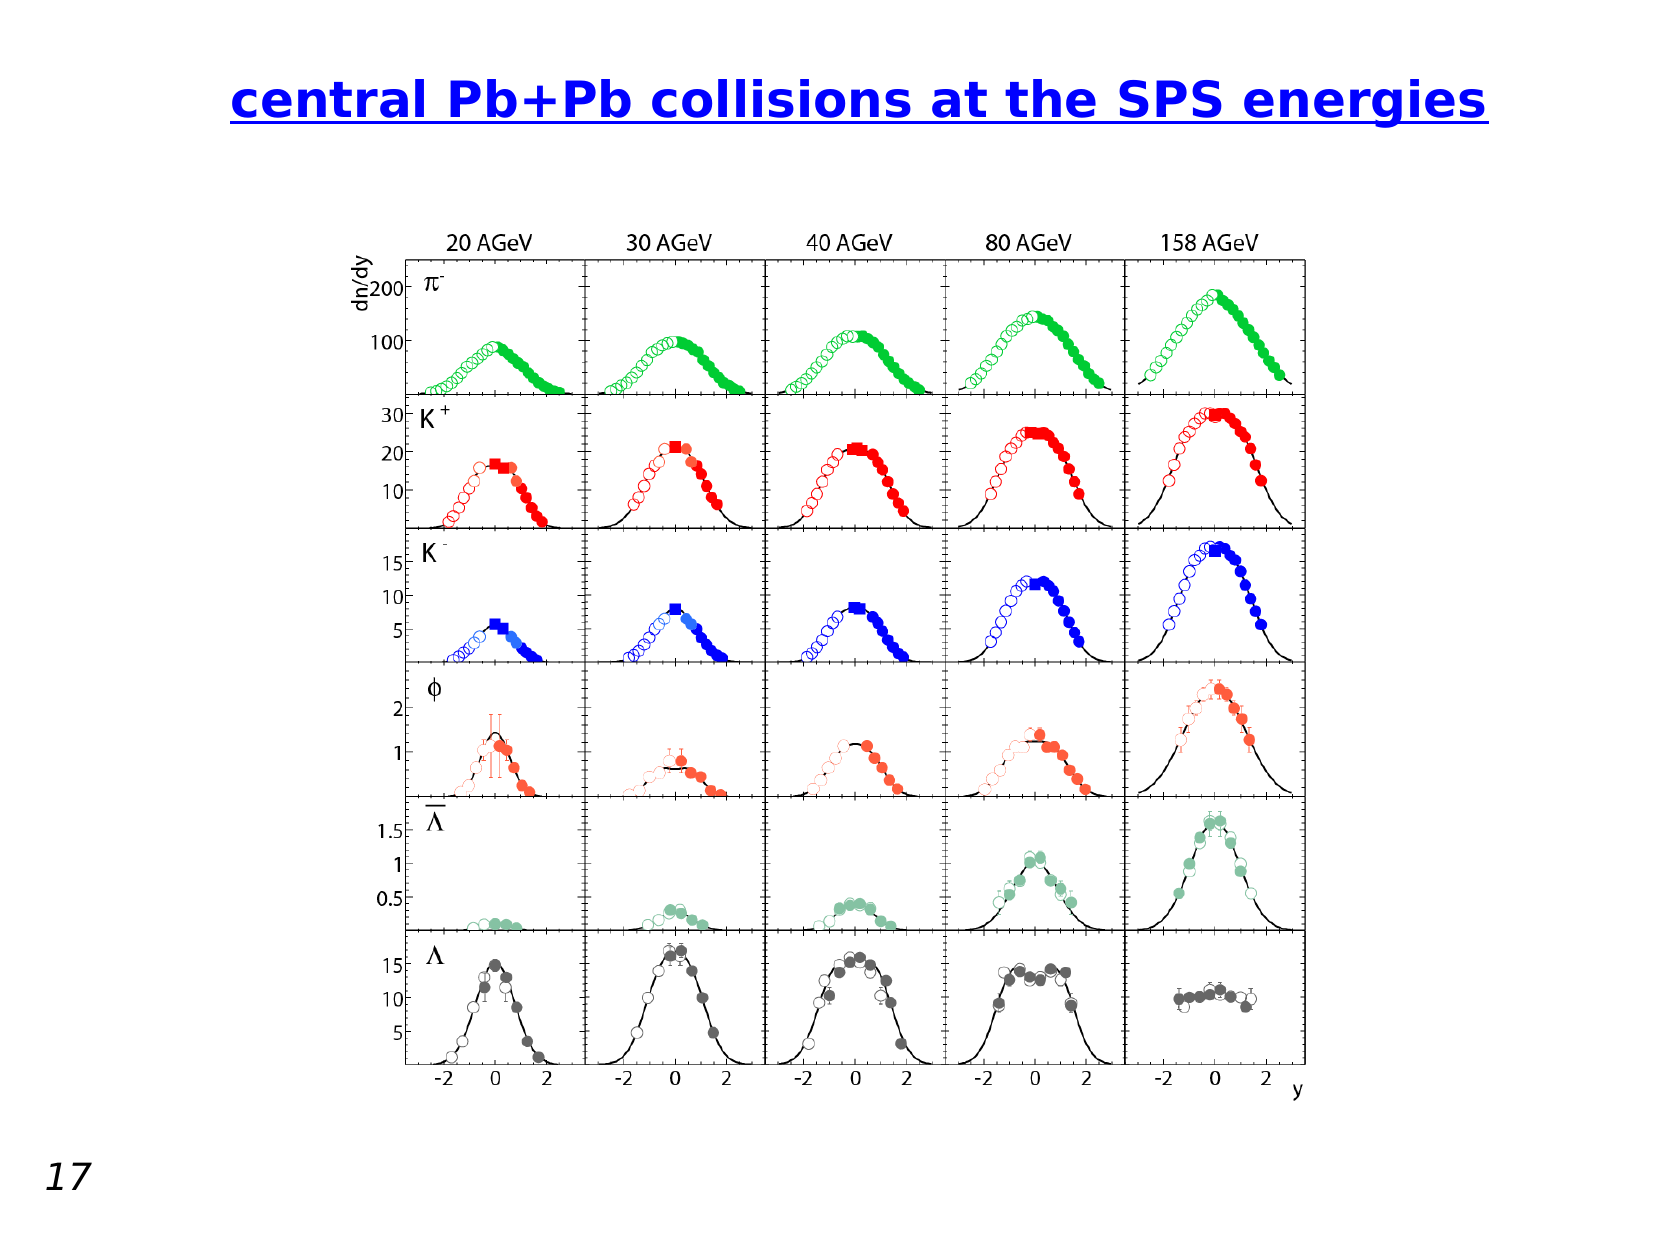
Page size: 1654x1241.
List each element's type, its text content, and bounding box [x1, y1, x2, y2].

text_box central Pb+Pb collisions at the SPS energies [230, 71, 1490, 130]
picture [335, 226, 1320, 1118]
